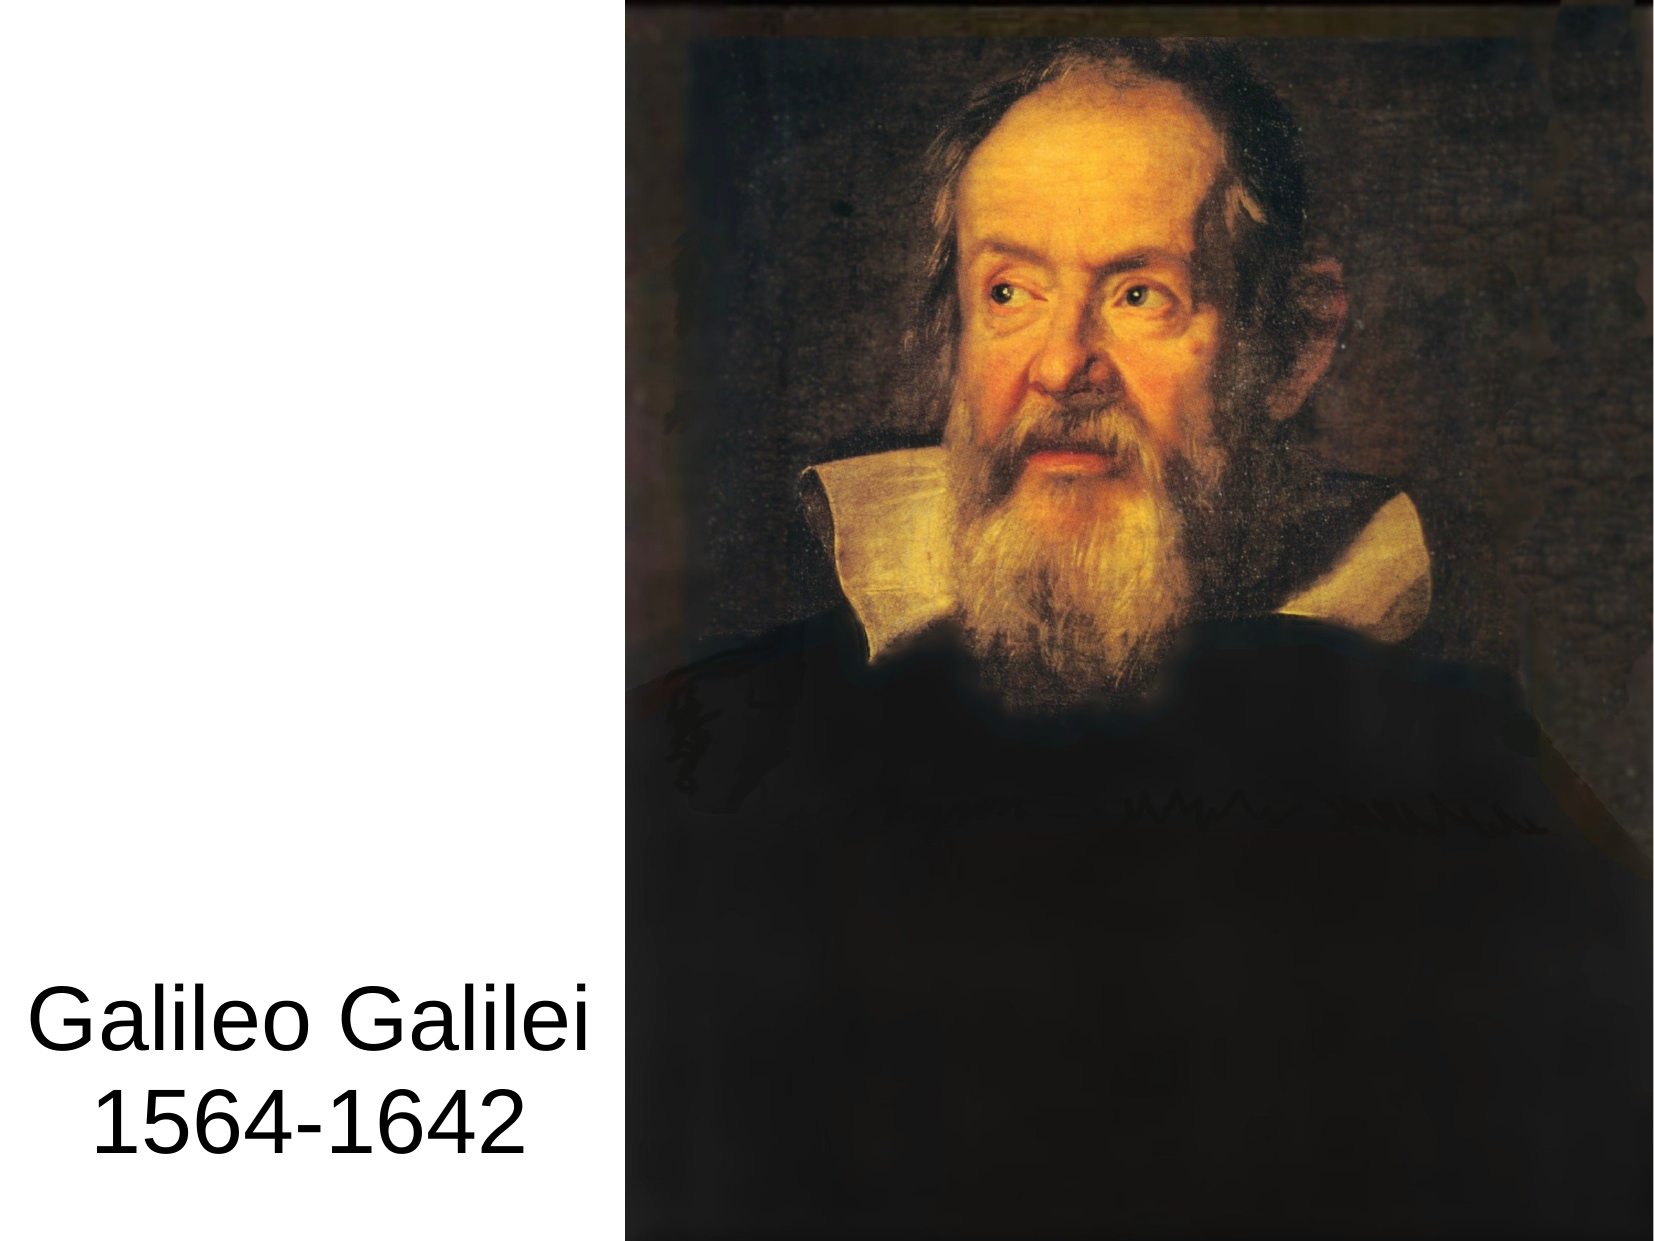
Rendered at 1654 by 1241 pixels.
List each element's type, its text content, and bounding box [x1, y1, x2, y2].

title Galileo Galilei 1564-1642 [0, 900, 621, 1241]
picture [625, 0, 1654, 1241]
